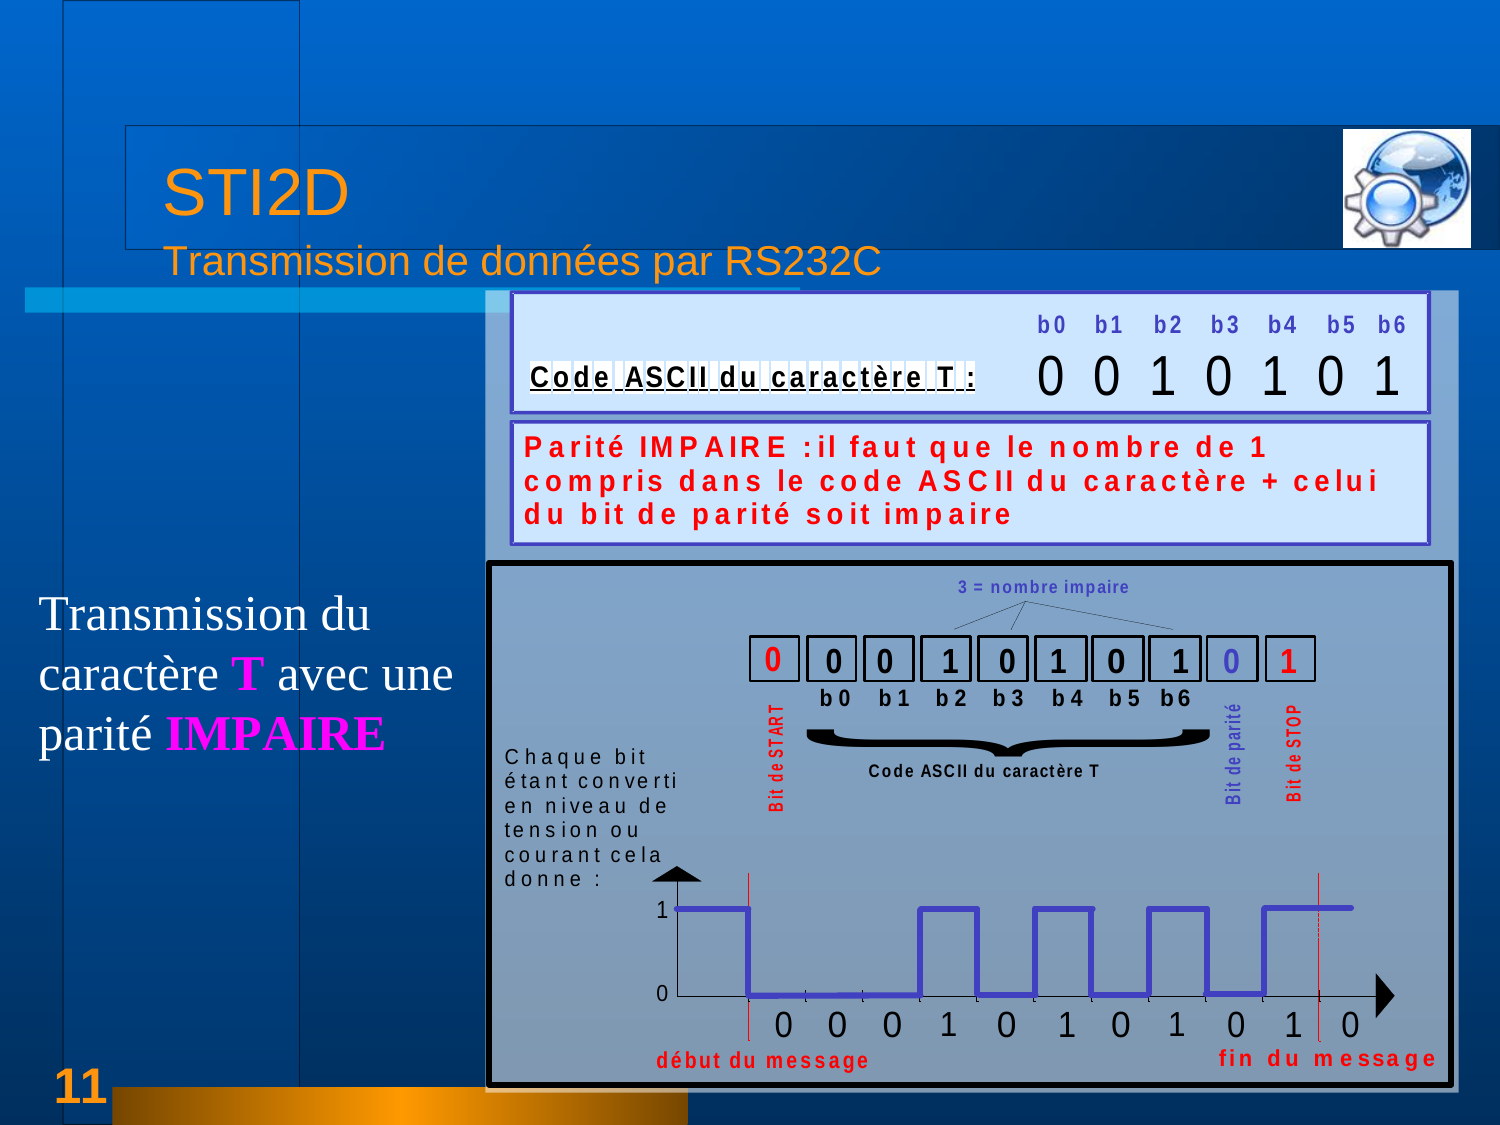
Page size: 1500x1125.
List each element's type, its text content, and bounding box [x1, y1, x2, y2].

picture [1343, 129, 1471, 248]
chart [485, 290, 1459, 1093]
text_box Transmission du caractère T avec une parité IMPAIRE [23, 572, 473, 768]
